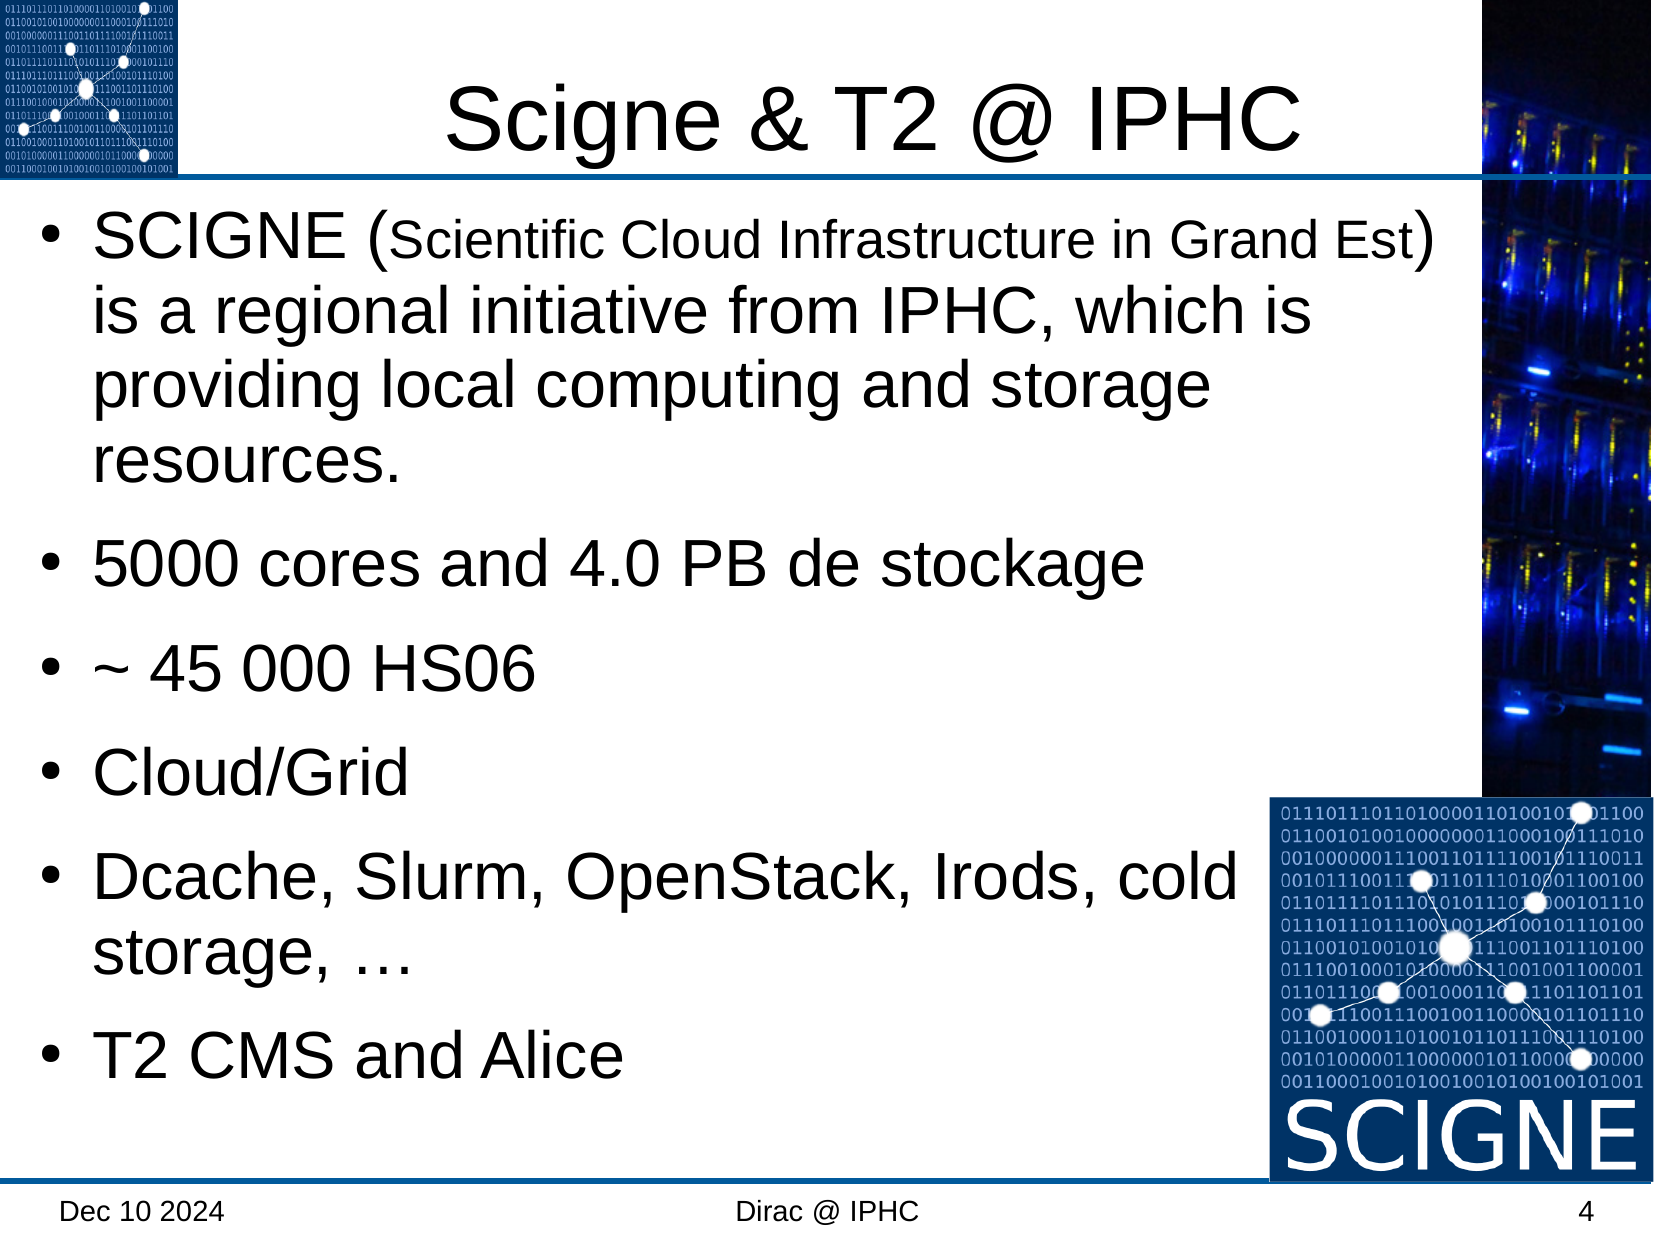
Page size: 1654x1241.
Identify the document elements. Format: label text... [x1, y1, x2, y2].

picture [0, 0, 178, 178]
picture [1269, 180, 1654, 1182]
picture [1482, 0, 1651, 174]
list SCIGNE (Scientific Cloud Infrastructure in Grand Est) is a regional initiative from IPHC, which is providing local computing and storage resources. 5000 cores and 4.0 PB de stockage ~ 45 000 HS06 Cloud/Grid Dcache, Slurm, OpenStack, Irods, cold storage, … T2 CMS and Alice [21, 197, 1477, 1158]
title Scigne & T2 @ IPHC [177, 67, 1571, 171]
